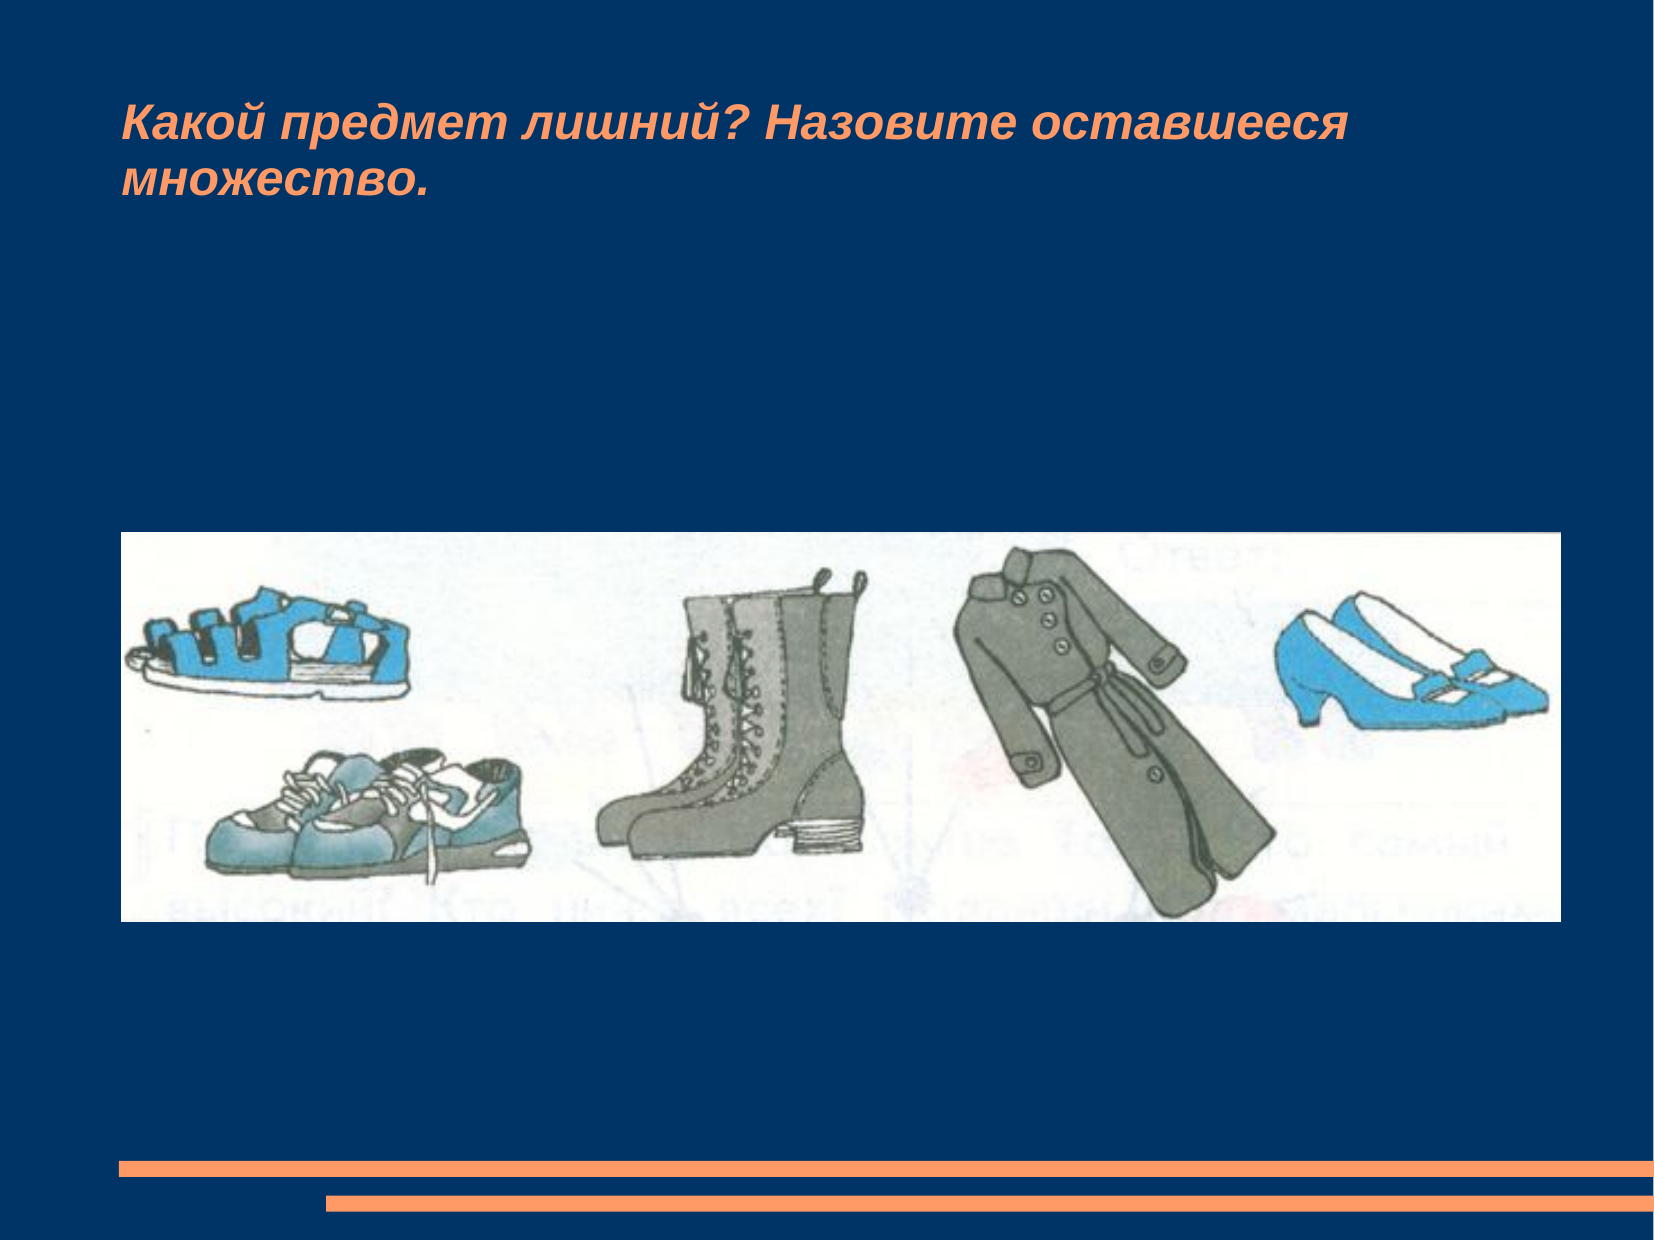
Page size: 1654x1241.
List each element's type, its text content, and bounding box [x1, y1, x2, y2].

picture [121, 532, 1561, 922]
title Какой предмет лишний? Назовите оставшееся множество. [121, 46, 1534, 254]
